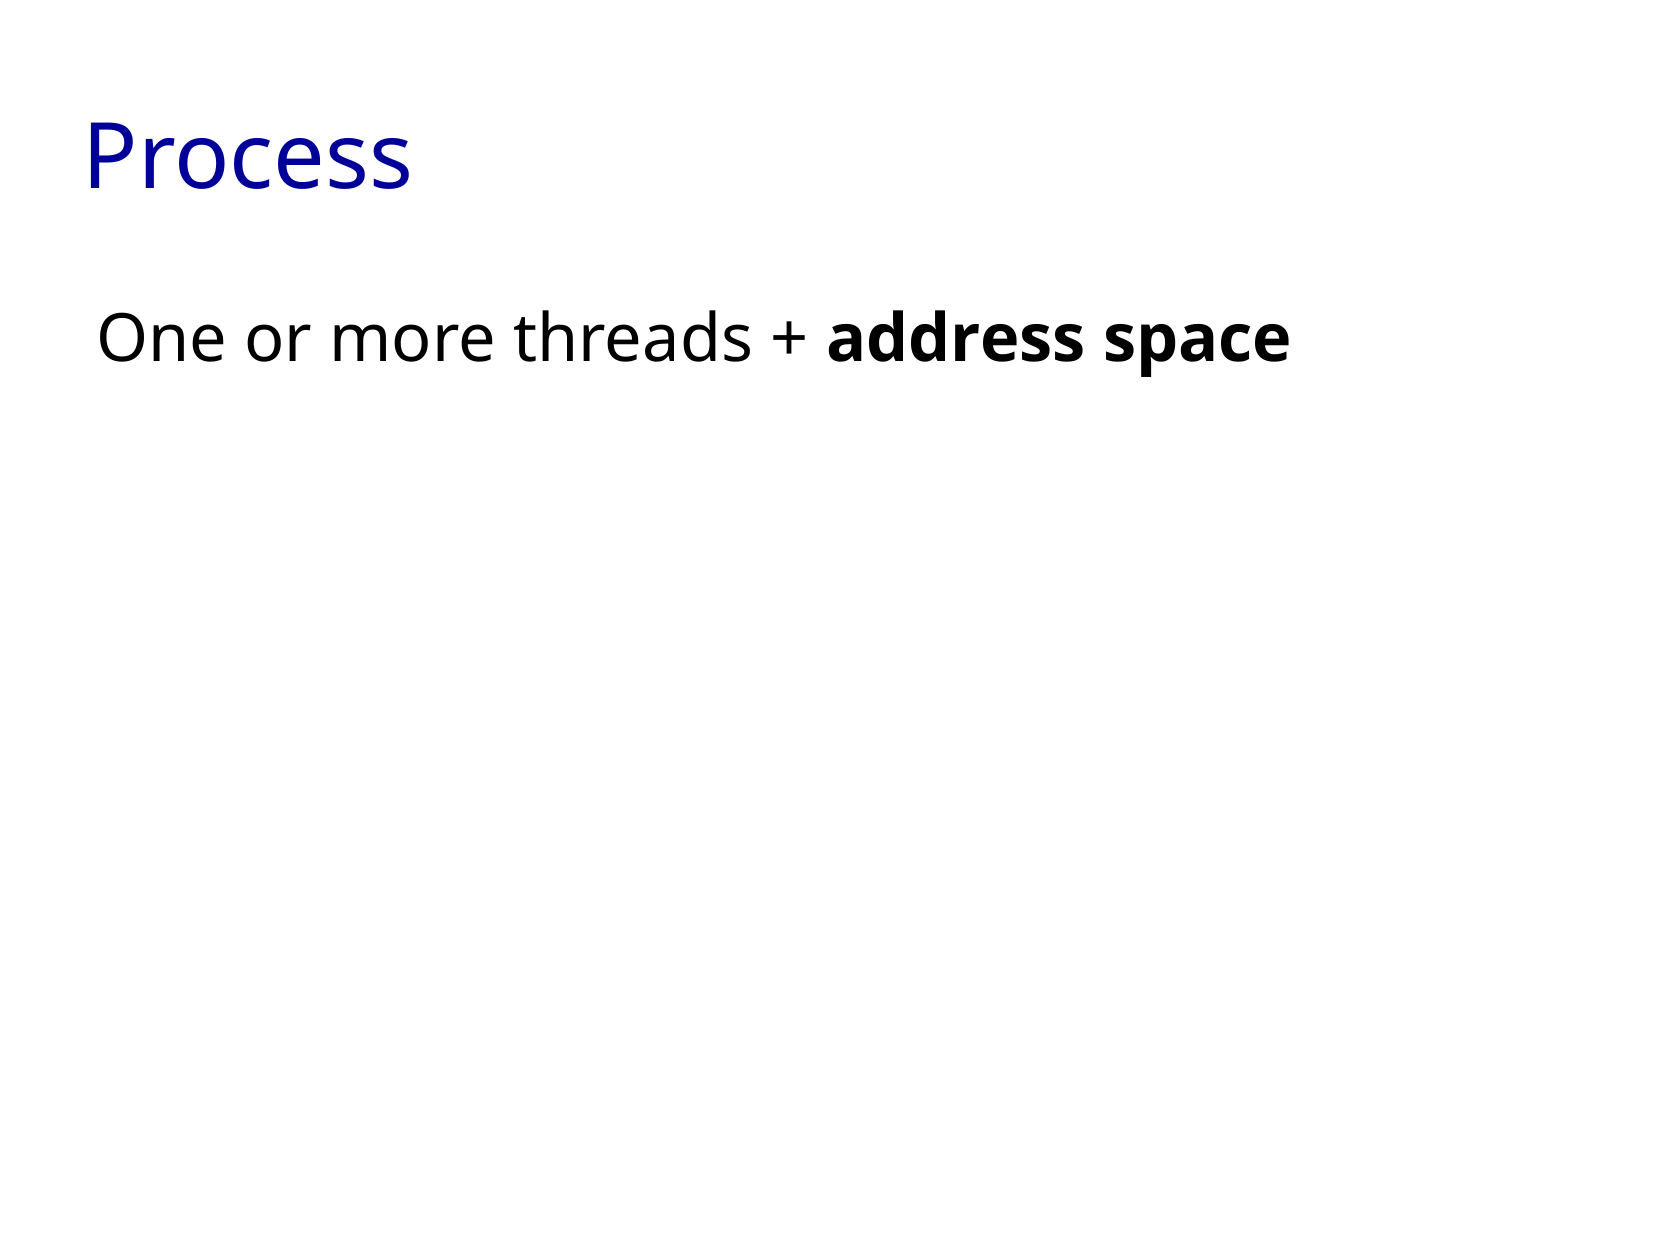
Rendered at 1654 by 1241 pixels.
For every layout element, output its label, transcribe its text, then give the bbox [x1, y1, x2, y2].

list One or more threads + address space [60, 290, 1571, 1096]
title Process [82, 49, 1571, 257]
